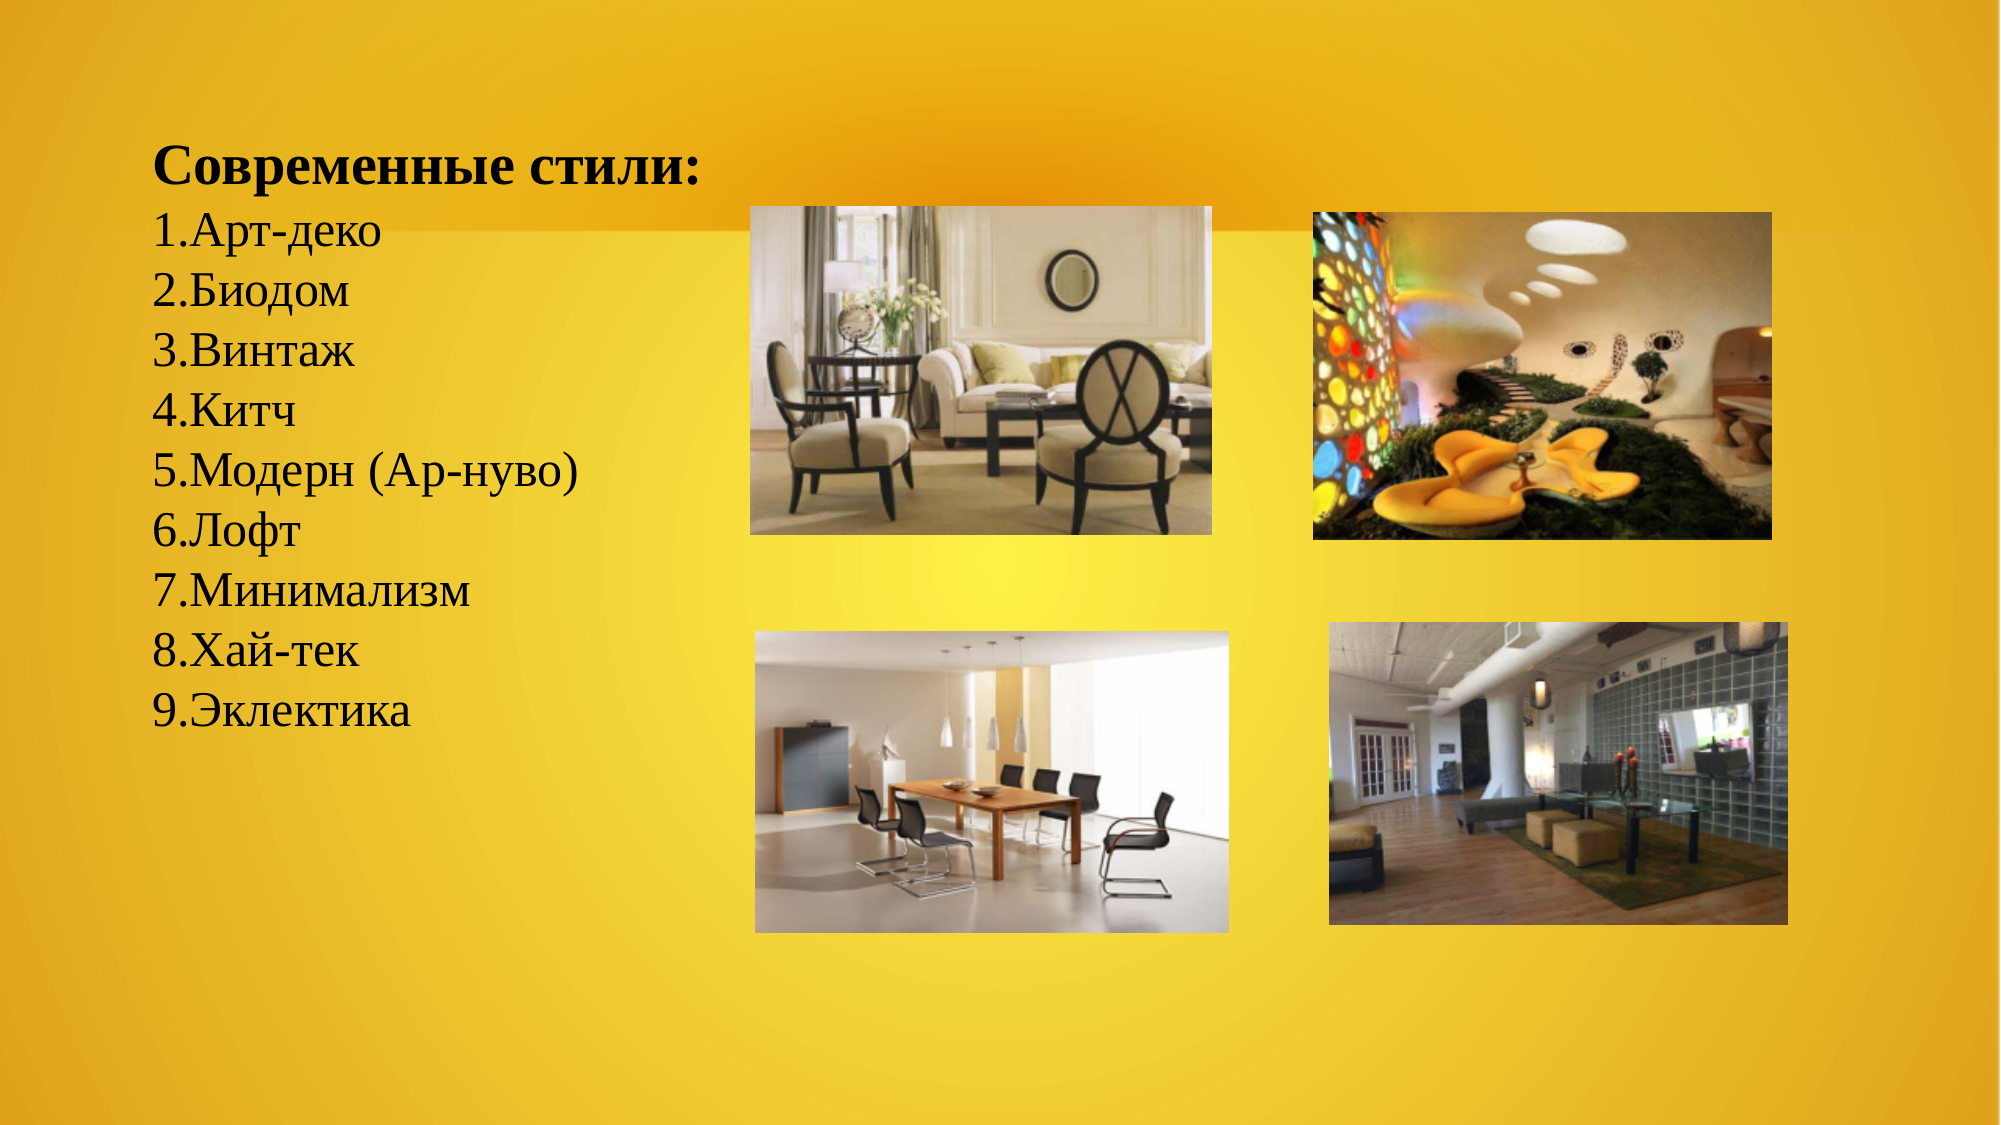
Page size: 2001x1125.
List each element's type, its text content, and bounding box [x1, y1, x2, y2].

picture [0, 0, 2000, 1125]
text_box Современные стили: Арт-деко Биодом Винтаж Китч Модерн (Ар-нуво) Лофт Минимализм Хай-тек Эклектика [137, 118, 1863, 1013]
